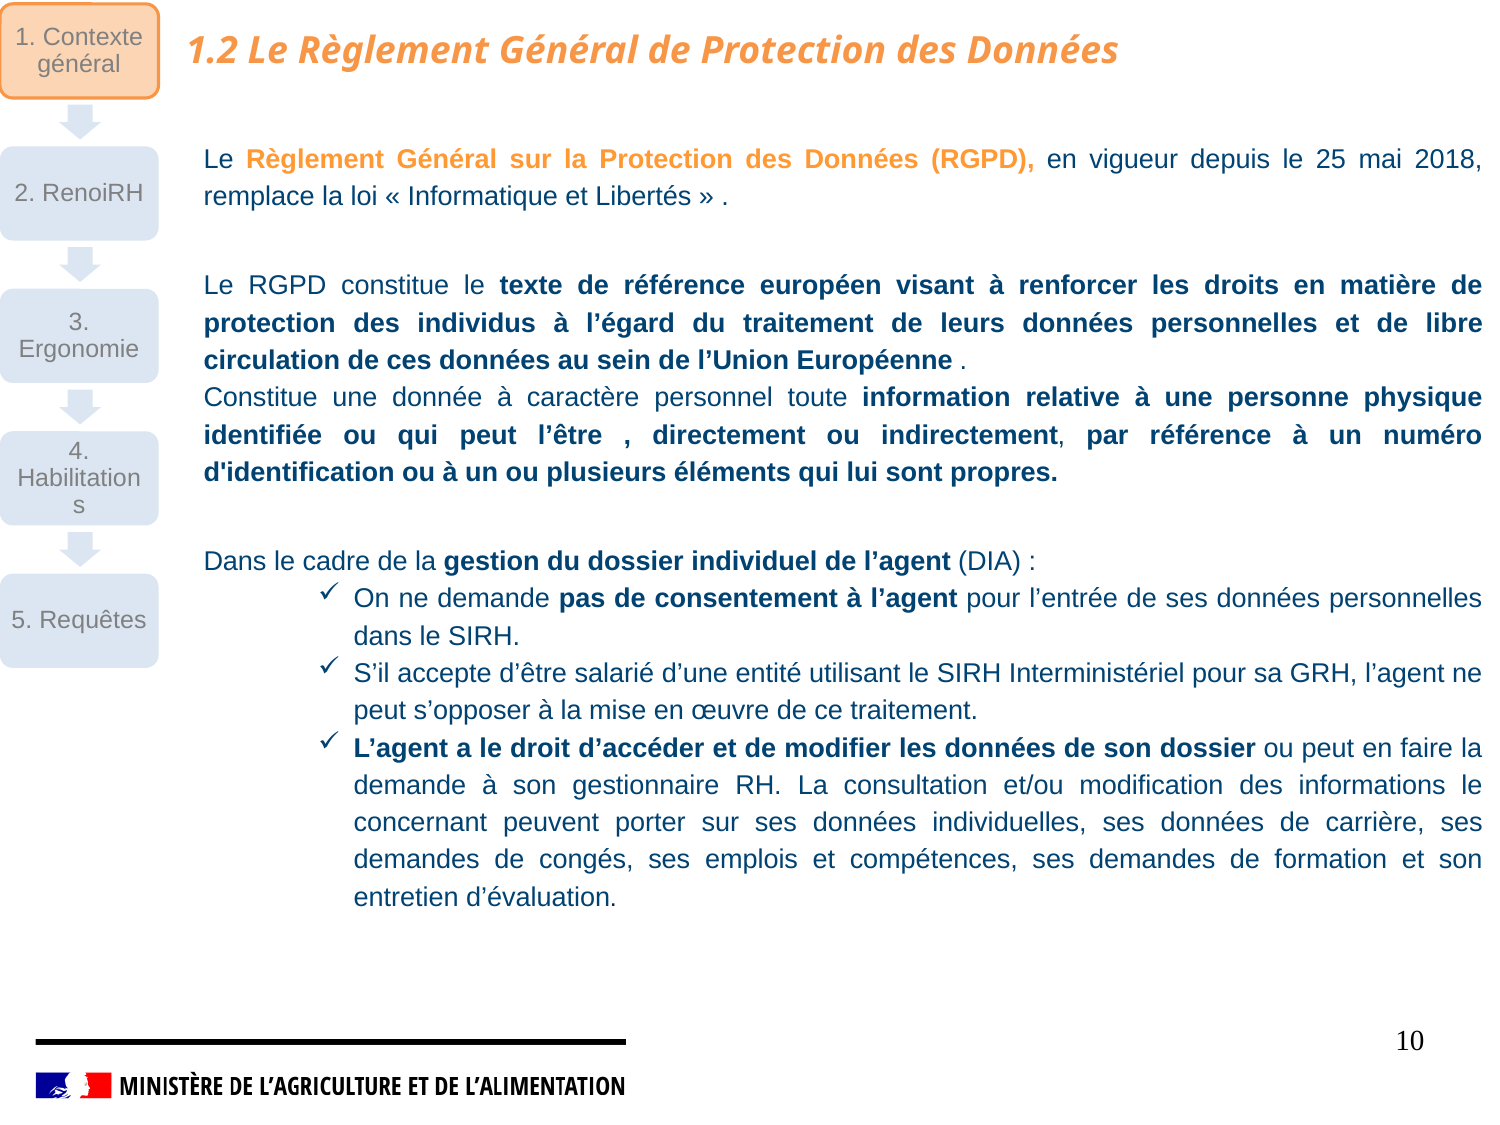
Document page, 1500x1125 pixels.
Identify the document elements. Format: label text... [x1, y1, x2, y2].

text_box 1.2 Le Règlement Général de Protection des Données [171, 18, 1482, 125]
text_box 4. Habilitations [0, 431, 159, 526]
text_box 2. RenoiRH [0, 146, 159, 241]
text_box Le Règlement Général sur la Protection des Données (RGPD), en vigueur depuis le 25 mai 2018, remplace la loi « Informatique et Libertés » . Le RGPD constitue le texte de référence européen visant à renforcer les droits en matière de protection des individus à l’égard du traitement de leurs données personnelles et de libre circulation de ces données au sein de l’Union Européenne . Constitue une donnée à caractère personnel toute information relative à une personne physique identifiée ou qui peut l’être , directement ou indirectement, par référence à un numéro d'identification ou à un ou plusieurs éléments qui lui sont propres. Dans le cadre de la gestion du dossier individuel de l’agent (DIA) : On ne demande pas de consentement à l’agent pour l’entrée de ses données personnelles dans le SIRH. S’il accepte d’être salarié d’une entité utilisant le SIRH Interministériel pour sa GRH, l’agent ne peut s’opposer à la mise en œuvre de ce traitement. L’agent a le droit d’accéder et de modifier les données de son dossier ou peut en faire la demande à son gestionnaire RH. La consultation et/ou modification des informations le concernant peuvent porter sur ses données individuelles, ses données de carrière, ses demandes de congés, ses emplois et compétences, ses demandes de formation et son entretien d’évaluation. [188, 129, 1494, 897]
text_box [59, 532, 102, 567]
text_box 3. Ergonomie [0, 288, 159, 383]
text_box [59, 104, 102, 140]
text_box [59, 389, 102, 425]
text_box [59, 247, 102, 282]
picture [35, 1039, 626, 1099]
text_box 1. Contexte général [0, 3, 159, 99]
text_box 5. Requêtes [0, 573, 159, 668]
